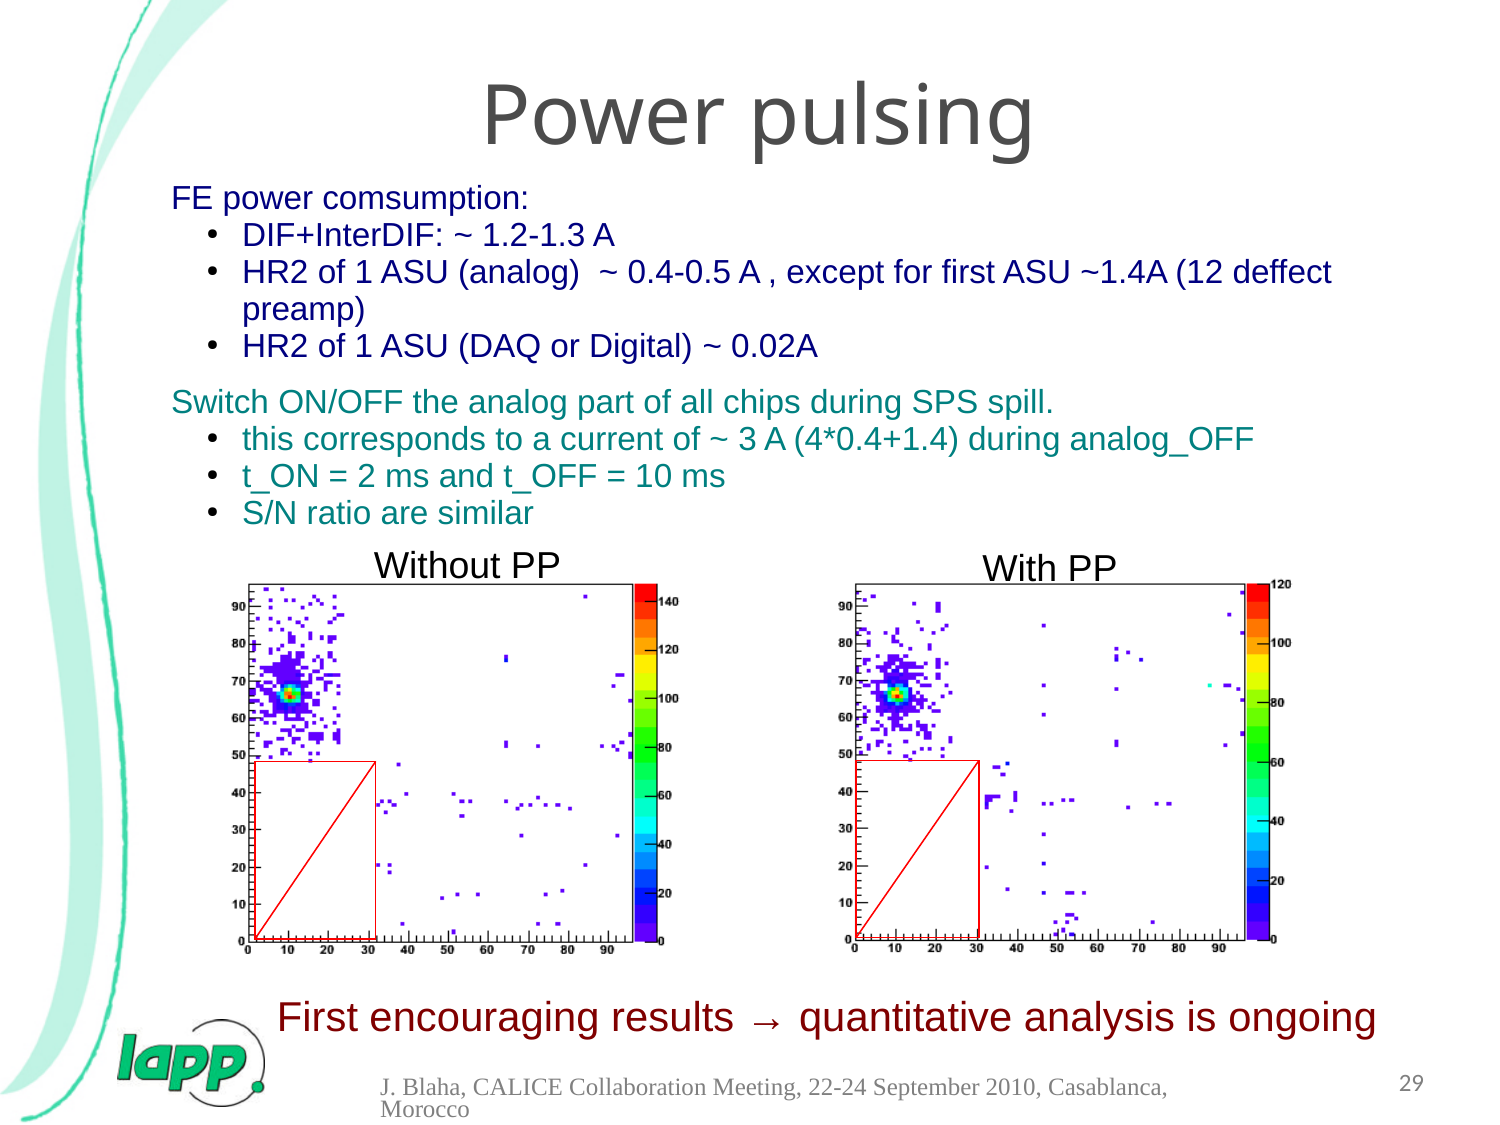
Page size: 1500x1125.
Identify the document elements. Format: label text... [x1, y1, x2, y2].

text_box FE power comsumption: DIF+InterDIF: ~ 1.2-1.3 A HR2 of 1 ASU (analog) ~ 0.4-0.5 A , except for first ASU ~1.4A (12 deffect preamp) HR2 of 1 ASU (DAQ or Digital) ~ 0.02A Switch ON/OFF the analog part of all chips during SPS spill. this corresponds to a current of ~ 3 A (4*0.4+1.4) during analog_OFF t_ON = 2 ms and t_OFF = 10 ms S/N ratio are similar [156, 171, 1440, 589]
picture [0, 0, 728, 1125]
title Power pulsing [32, 18, 1486, 208]
text_box With PP [967, 534, 1145, 585]
picture [793, 536, 1341, 986]
text_box Without PP [359, 531, 604, 582]
text_box First encouraging results → quantitative analysis is ongoing [262, 986, 1428, 1058]
